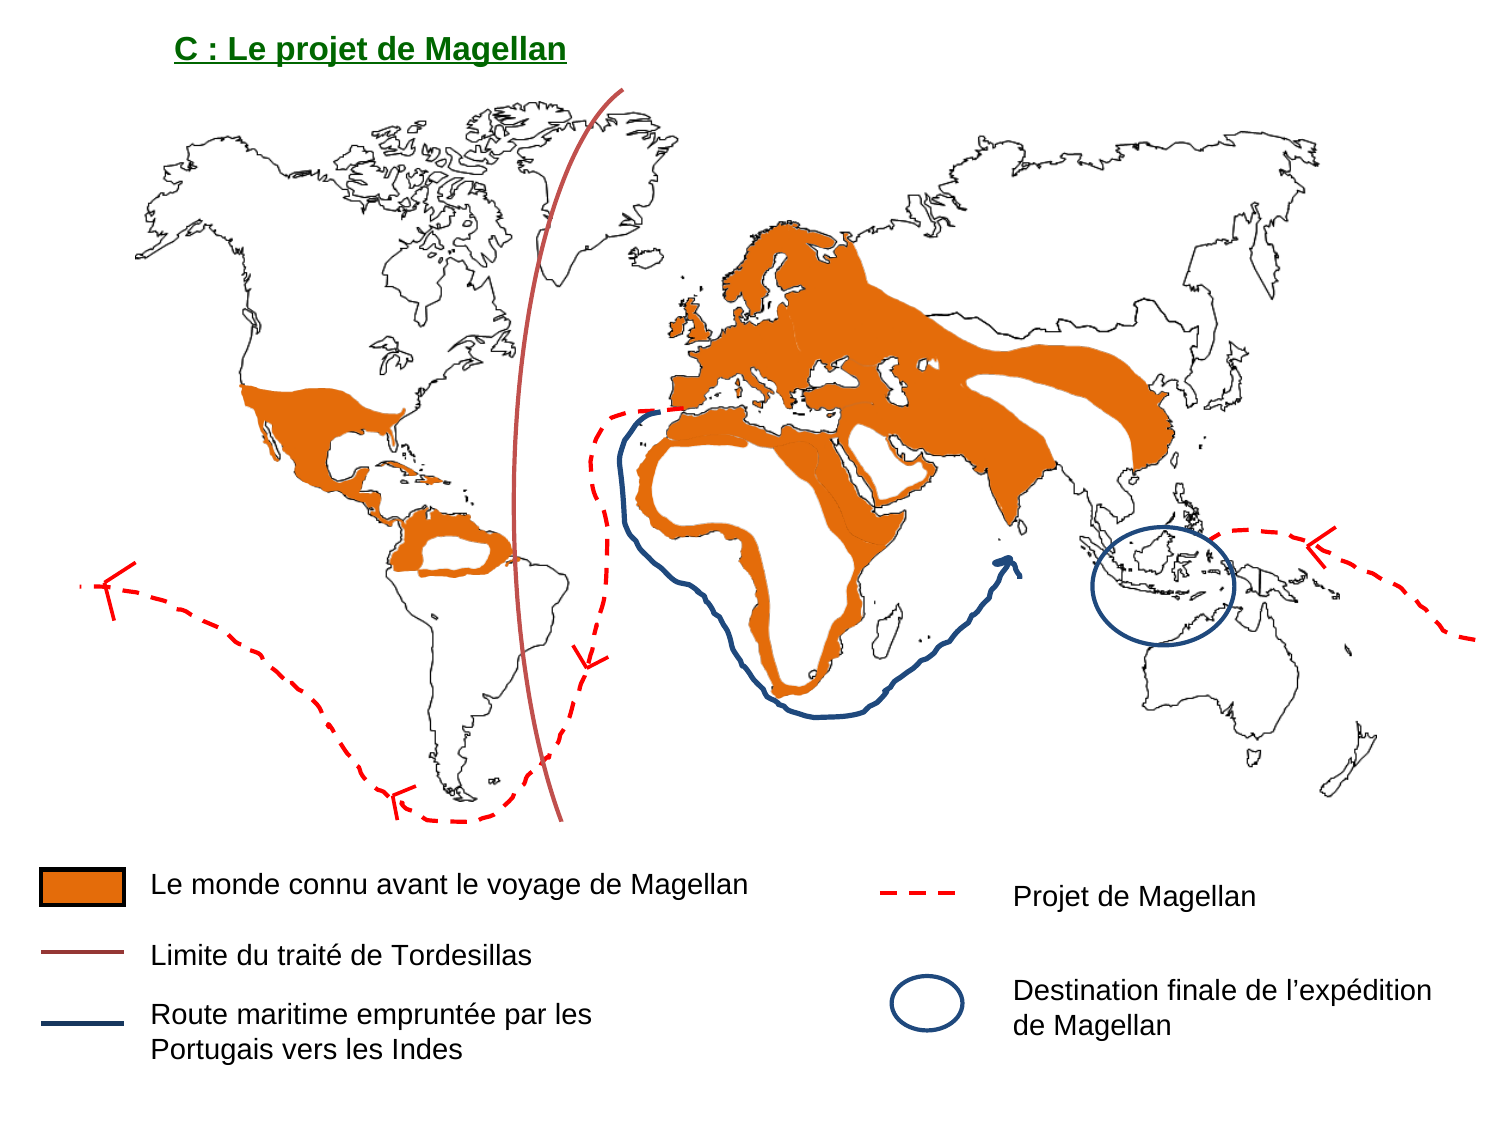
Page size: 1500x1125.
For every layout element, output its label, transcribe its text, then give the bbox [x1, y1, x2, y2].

text_box [41, 869, 124, 905]
picture [135, 101, 605, 802]
text_box Destination finale de l’expédition de Magellan [998, 964, 1453, 1050]
text_box Limite du traité de Tordesillas [135, 928, 786, 980]
text_box Le monde connu avant le voyage de Magellan [135, 857, 904, 909]
text_box Projet de Magellan [998, 869, 1317, 920]
text_box C : Le projet de Magellan [159, 18, 810, 75]
text_box Route maritime empruntée par les Portugais vers les Indes [135, 987, 609, 1074]
picture [516, 101, 1377, 802]
